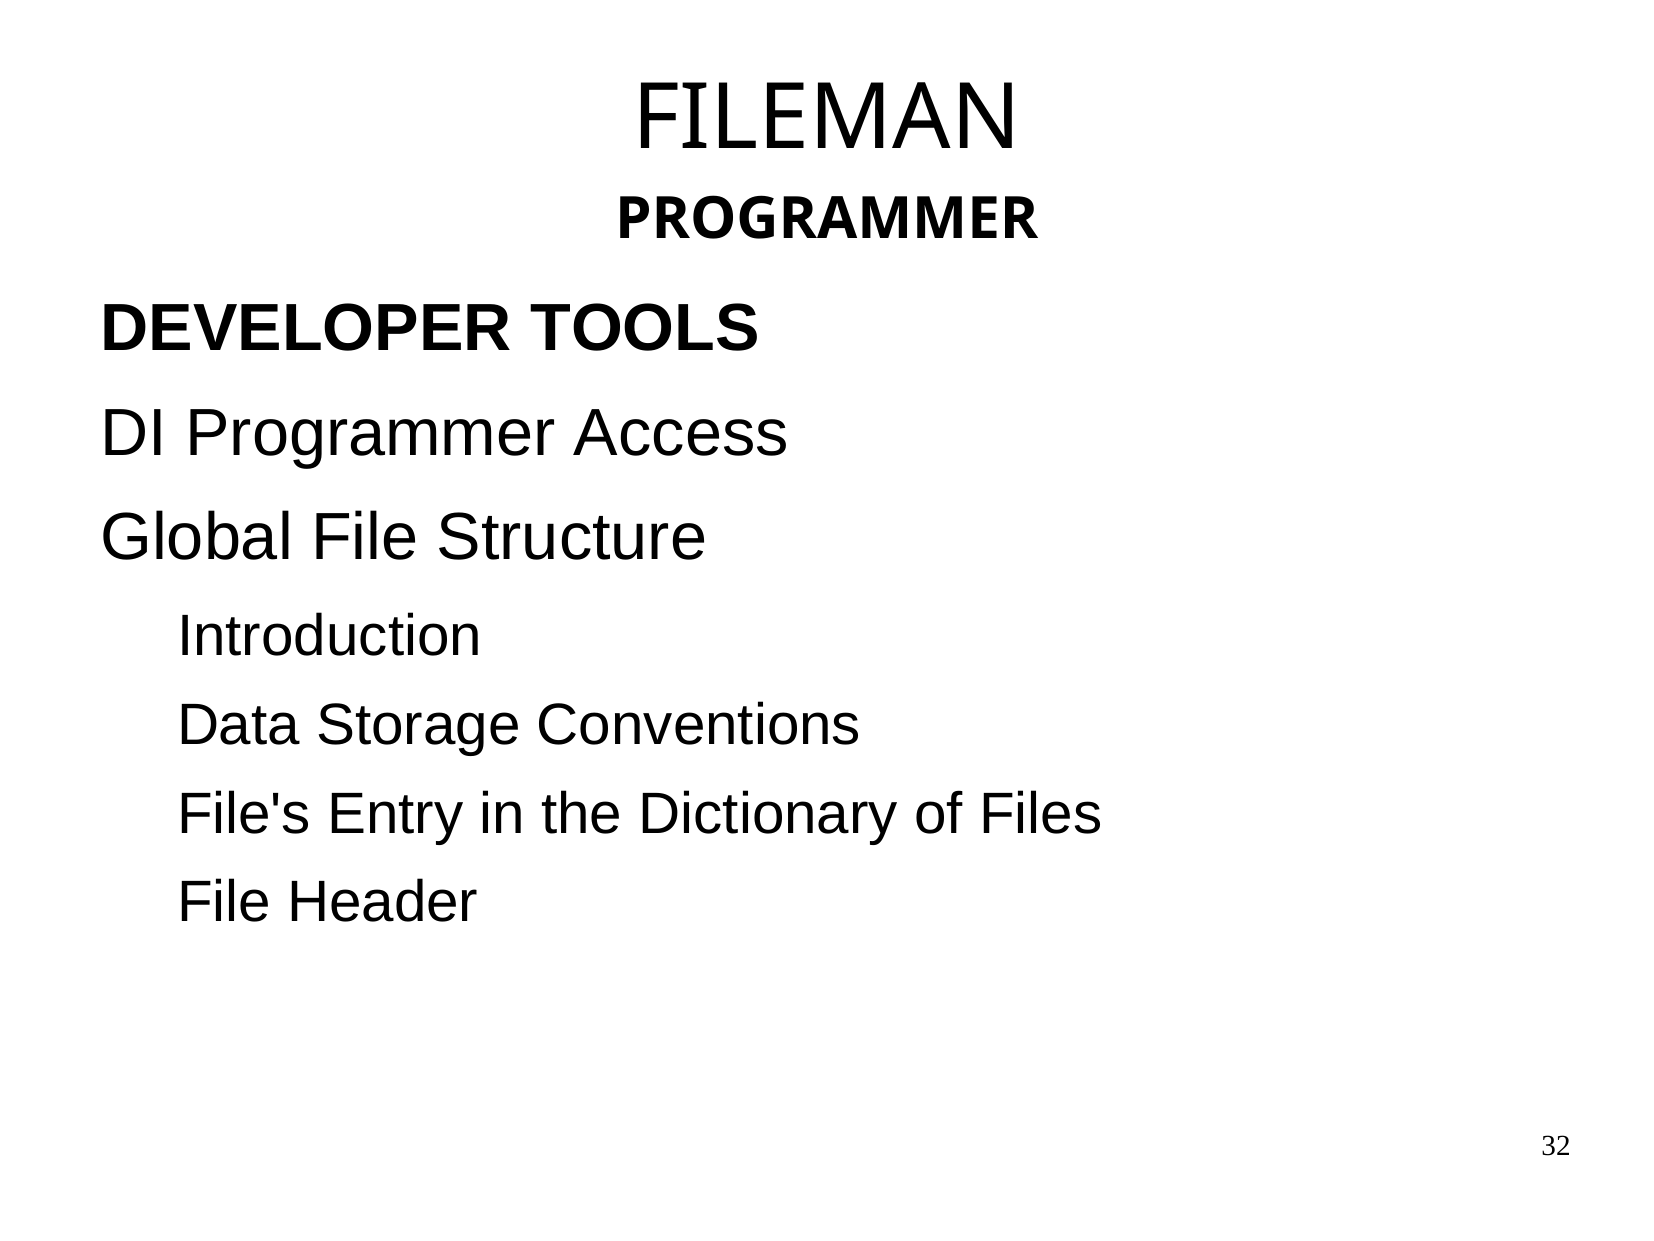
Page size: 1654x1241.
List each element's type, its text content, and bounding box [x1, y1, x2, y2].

title FILEMAN PROGRAMMER [82, 47, 1571, 259]
list DEVELOPER TOOLS DI Programmer Access Global File Structure Introduction Data Storage Conventions File's Entry in the Dictionary of Files File Header [82, 290, 1571, 1094]
